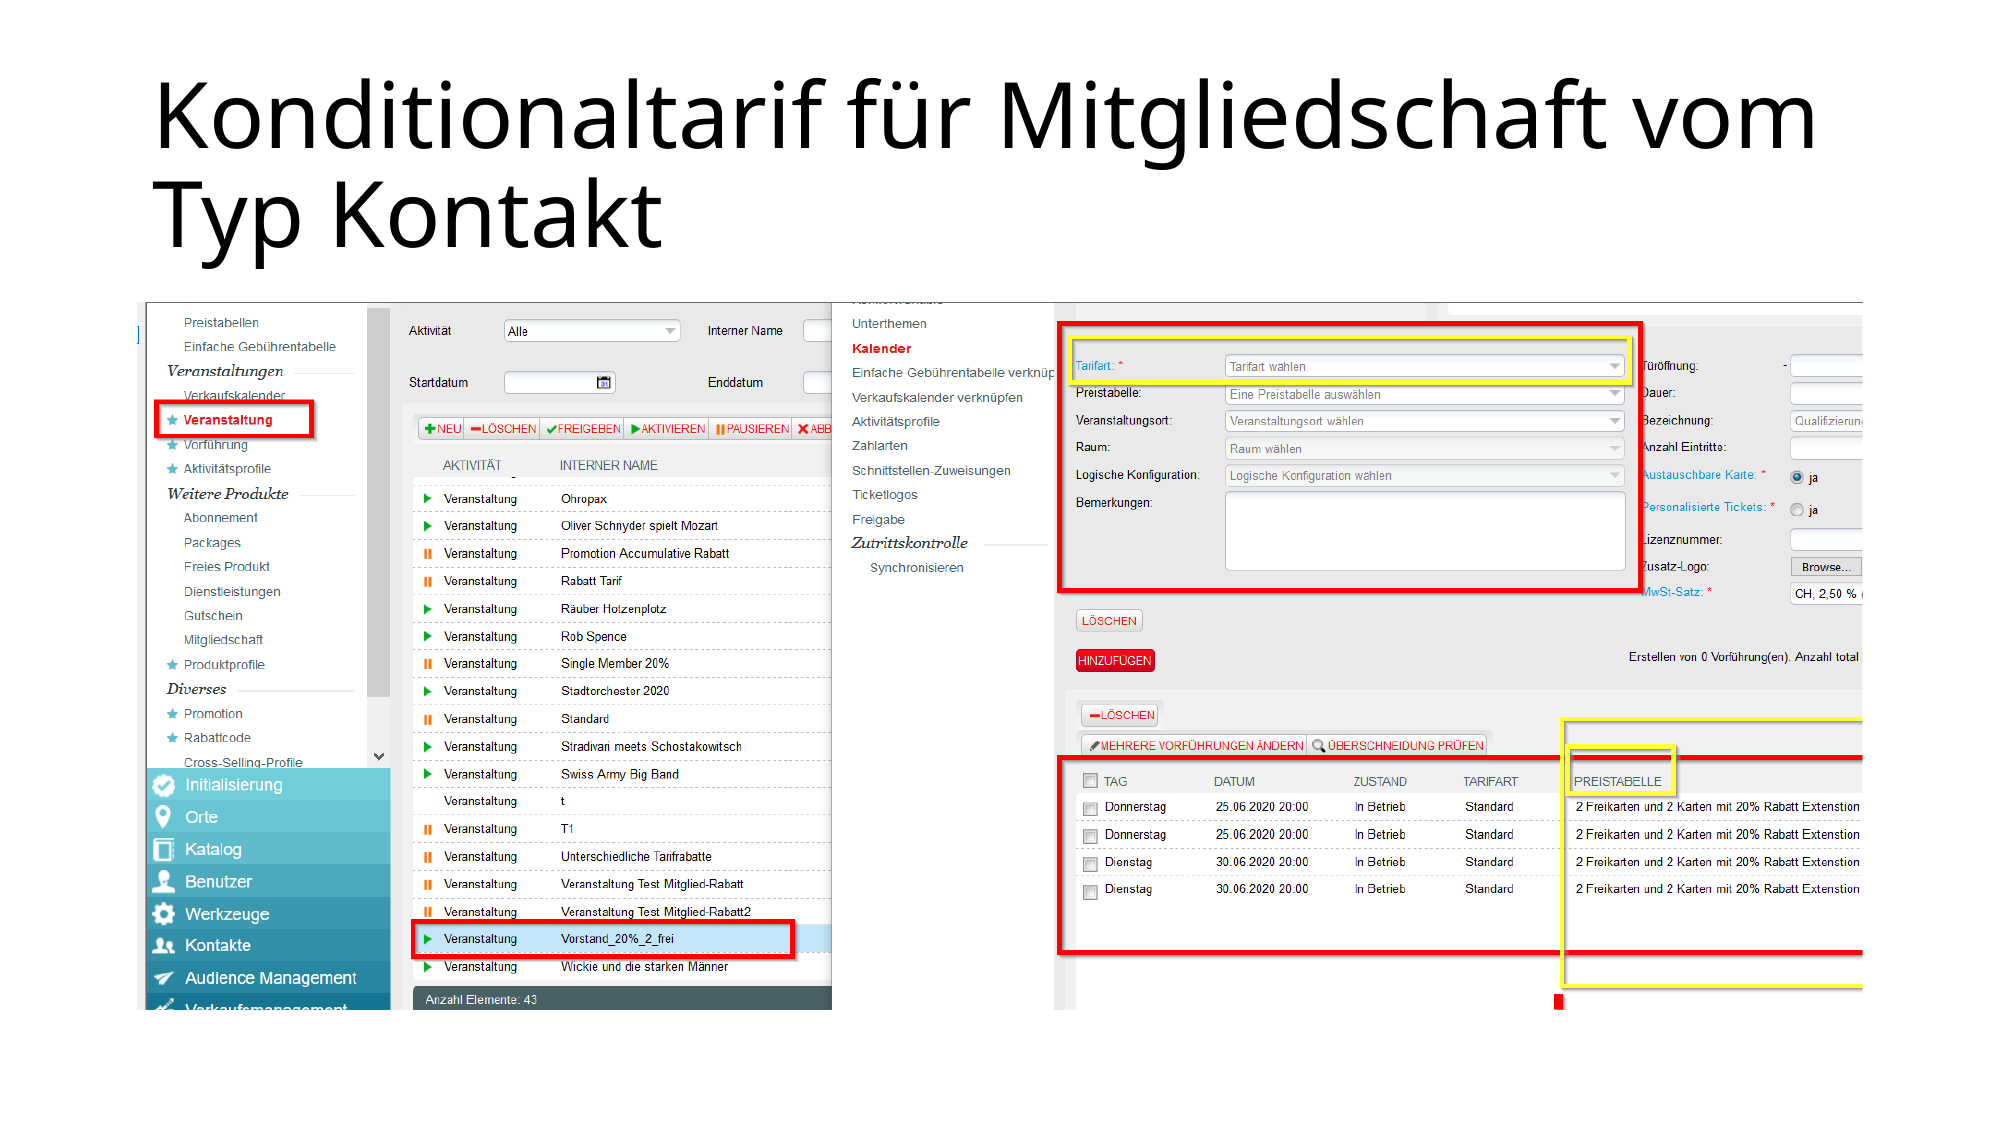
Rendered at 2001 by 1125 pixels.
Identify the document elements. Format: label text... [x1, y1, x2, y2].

picture [137, 302, 1863, 1010]
title Konditionaltarif für Mitgliedschaft vom Typ Kontakt [137, 59, 1863, 278]
